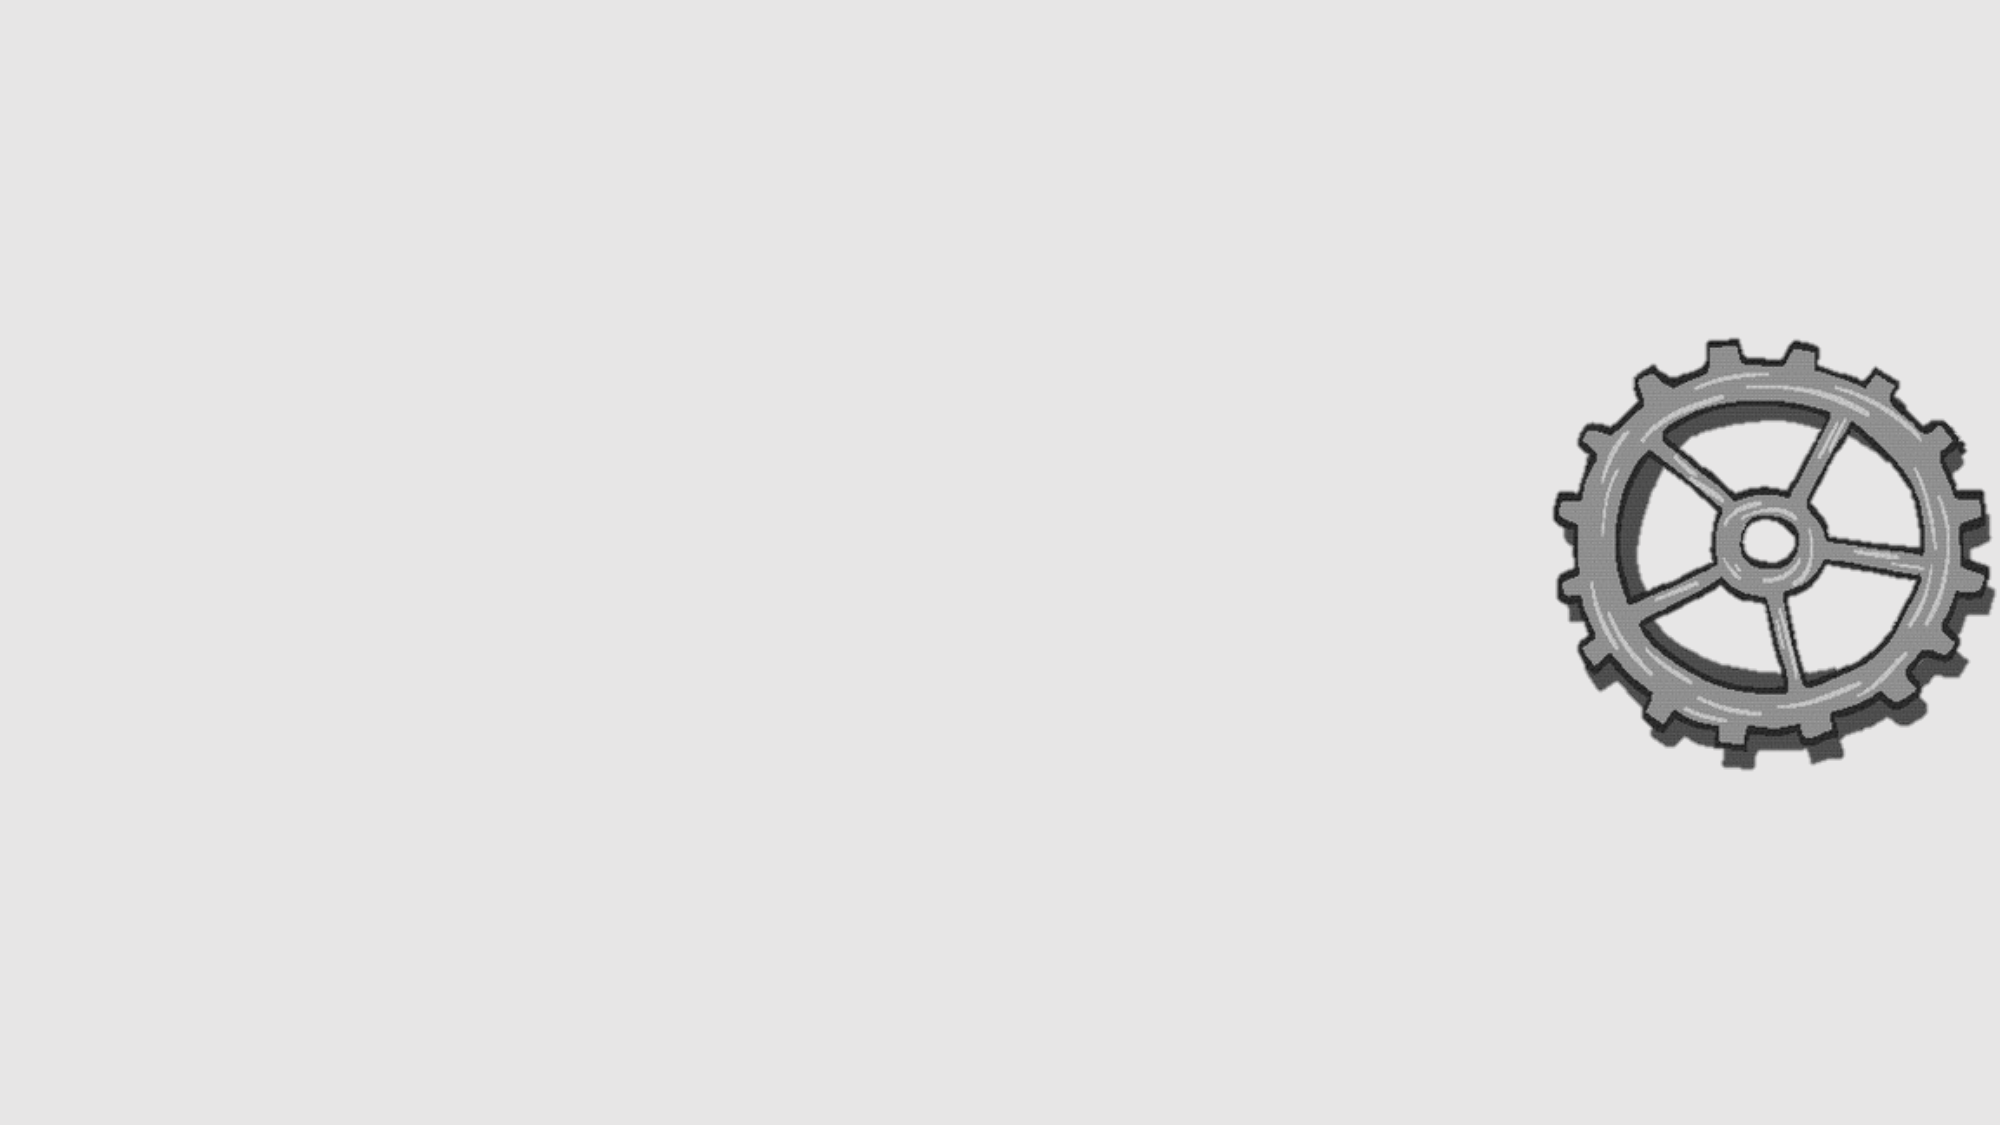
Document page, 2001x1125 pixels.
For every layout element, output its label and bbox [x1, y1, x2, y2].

picture [1528, 305, 2000, 821]
